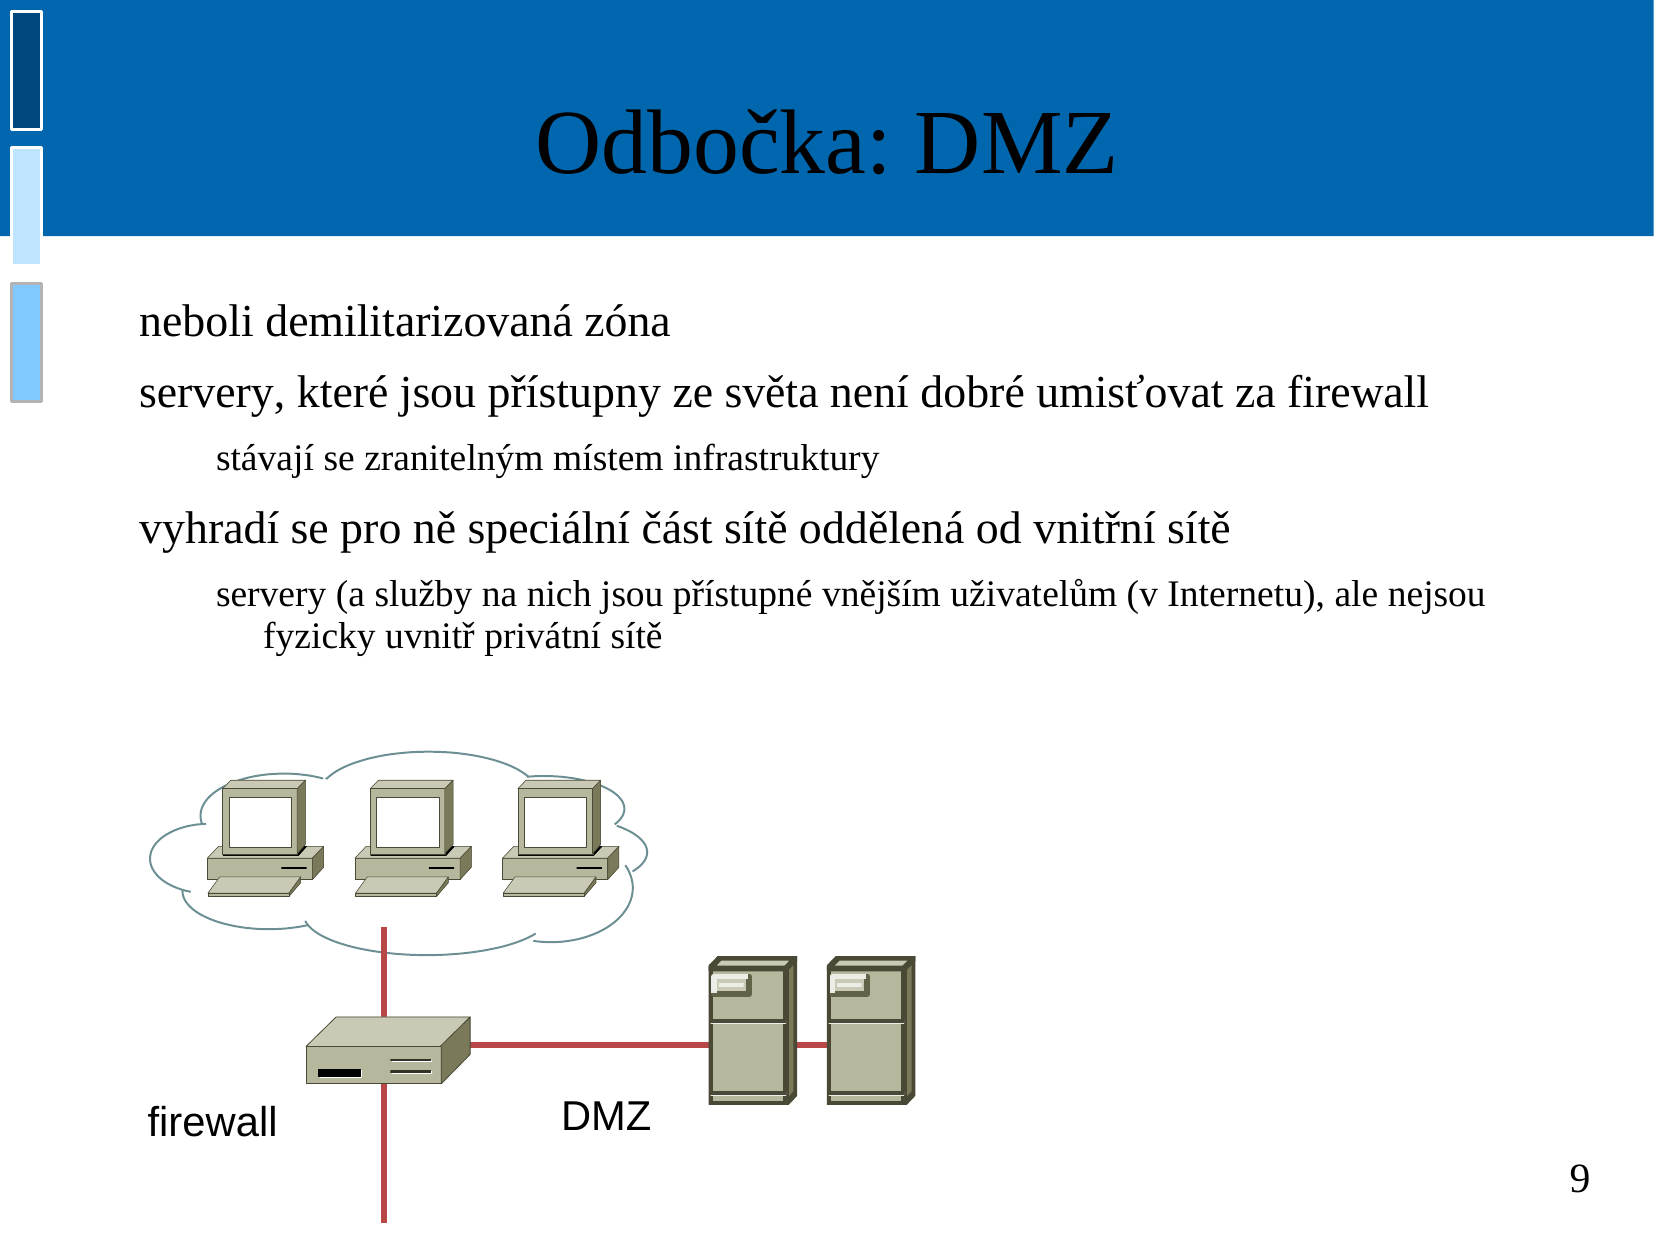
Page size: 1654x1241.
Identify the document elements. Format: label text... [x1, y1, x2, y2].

title Odbočka: DMZ [121, 49, 1534, 237]
text_box firewall [147, 1098, 296, 1151]
text_box DMZ [561, 1092, 680, 1145]
picture [708, 956, 798, 1105]
picture [147, 750, 650, 957]
list neboli demilitarizovaná zóna servery, které jsou přístupny ze světa není dobré umisťovat za firewall stávají se zranitelným místem infrastruktury vyhradí se pro ně speciální část sítě oddělená od vnitřní sítě servery (a služby na nich jsou přístupné vnějším uživatelům (v Internetu), ale nejsou fyzicky uvnitř privátní sítě [121, 295, 1534, 739]
picture [304, 1015, 473, 1087]
picture [826, 956, 916, 1105]
